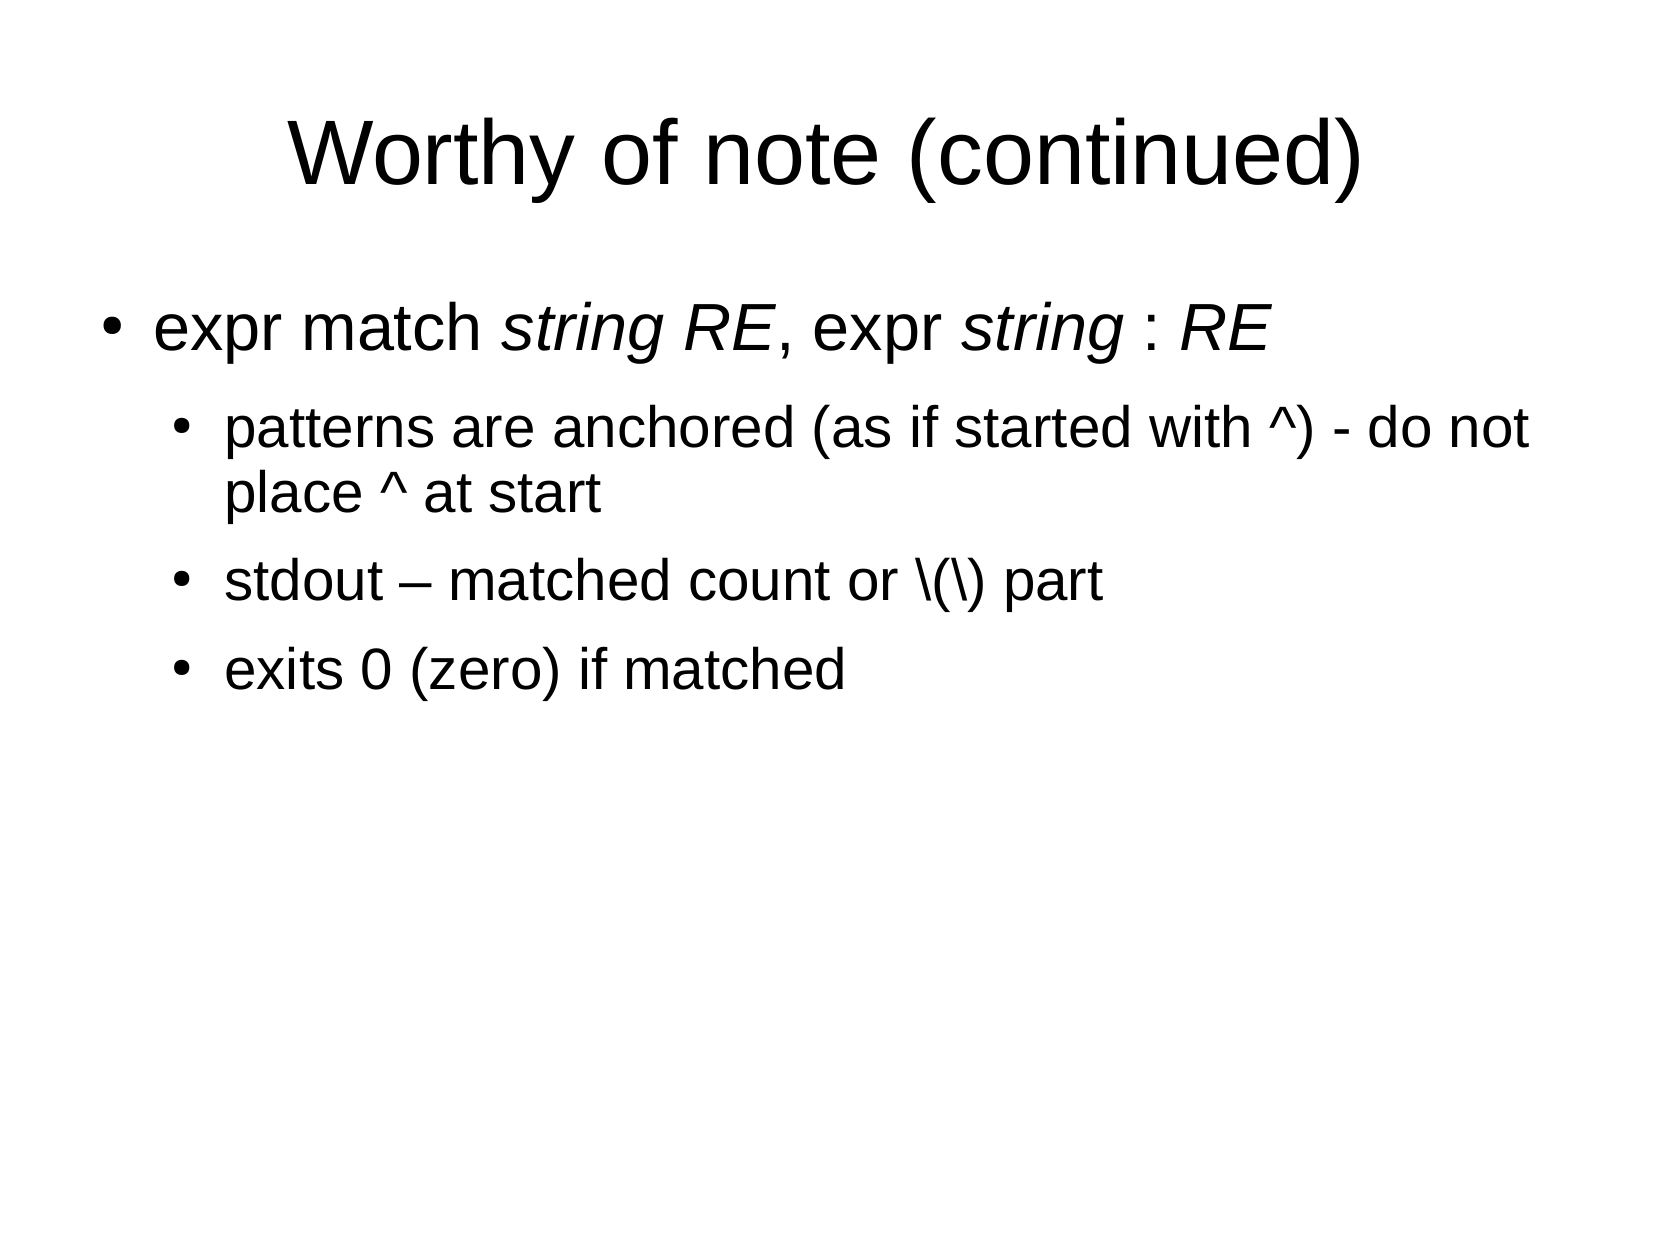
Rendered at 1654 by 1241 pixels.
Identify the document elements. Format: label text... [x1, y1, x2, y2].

list expr match string RE, expr string : RE patterns are anchored (as if started with ^) - do not place ^ at start stdout – matched count or \(\) part exits 0 (zero) if matched [82, 290, 1571, 1094]
title Worthy of note (continued) [82, 56, 1571, 250]
